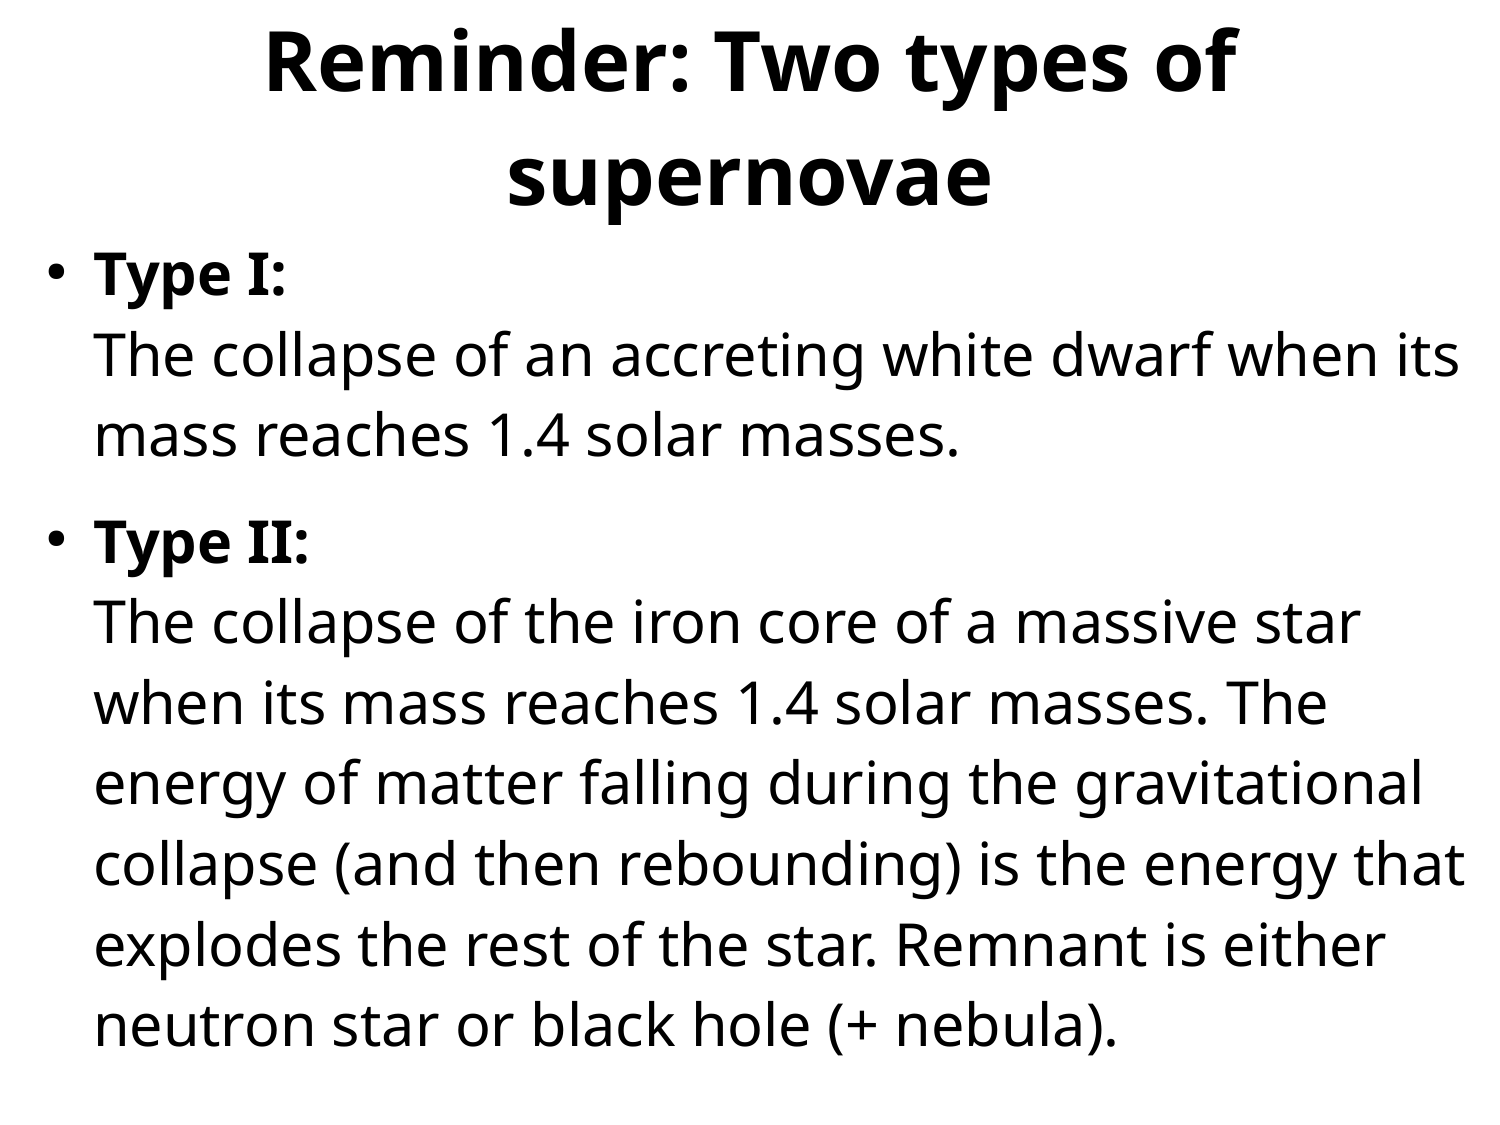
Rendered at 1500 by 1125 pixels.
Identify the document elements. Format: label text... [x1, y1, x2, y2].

list Type I: The collapse of an accreting white dwarf when its mass reaches 1.4 solar masses. Type II: The collapse of the iron core of a massive star when its mass reaches 1.4 solar masses. The energy of matter falling during the gravitational collapse (and then rebounding) is the energy that explodes the rest of the star. Remnant is either neutron star or black hole (+ nebula). [30, 232, 1471, 1066]
title Reminder: Two types of supernovae [30, 67, 1471, 165]
